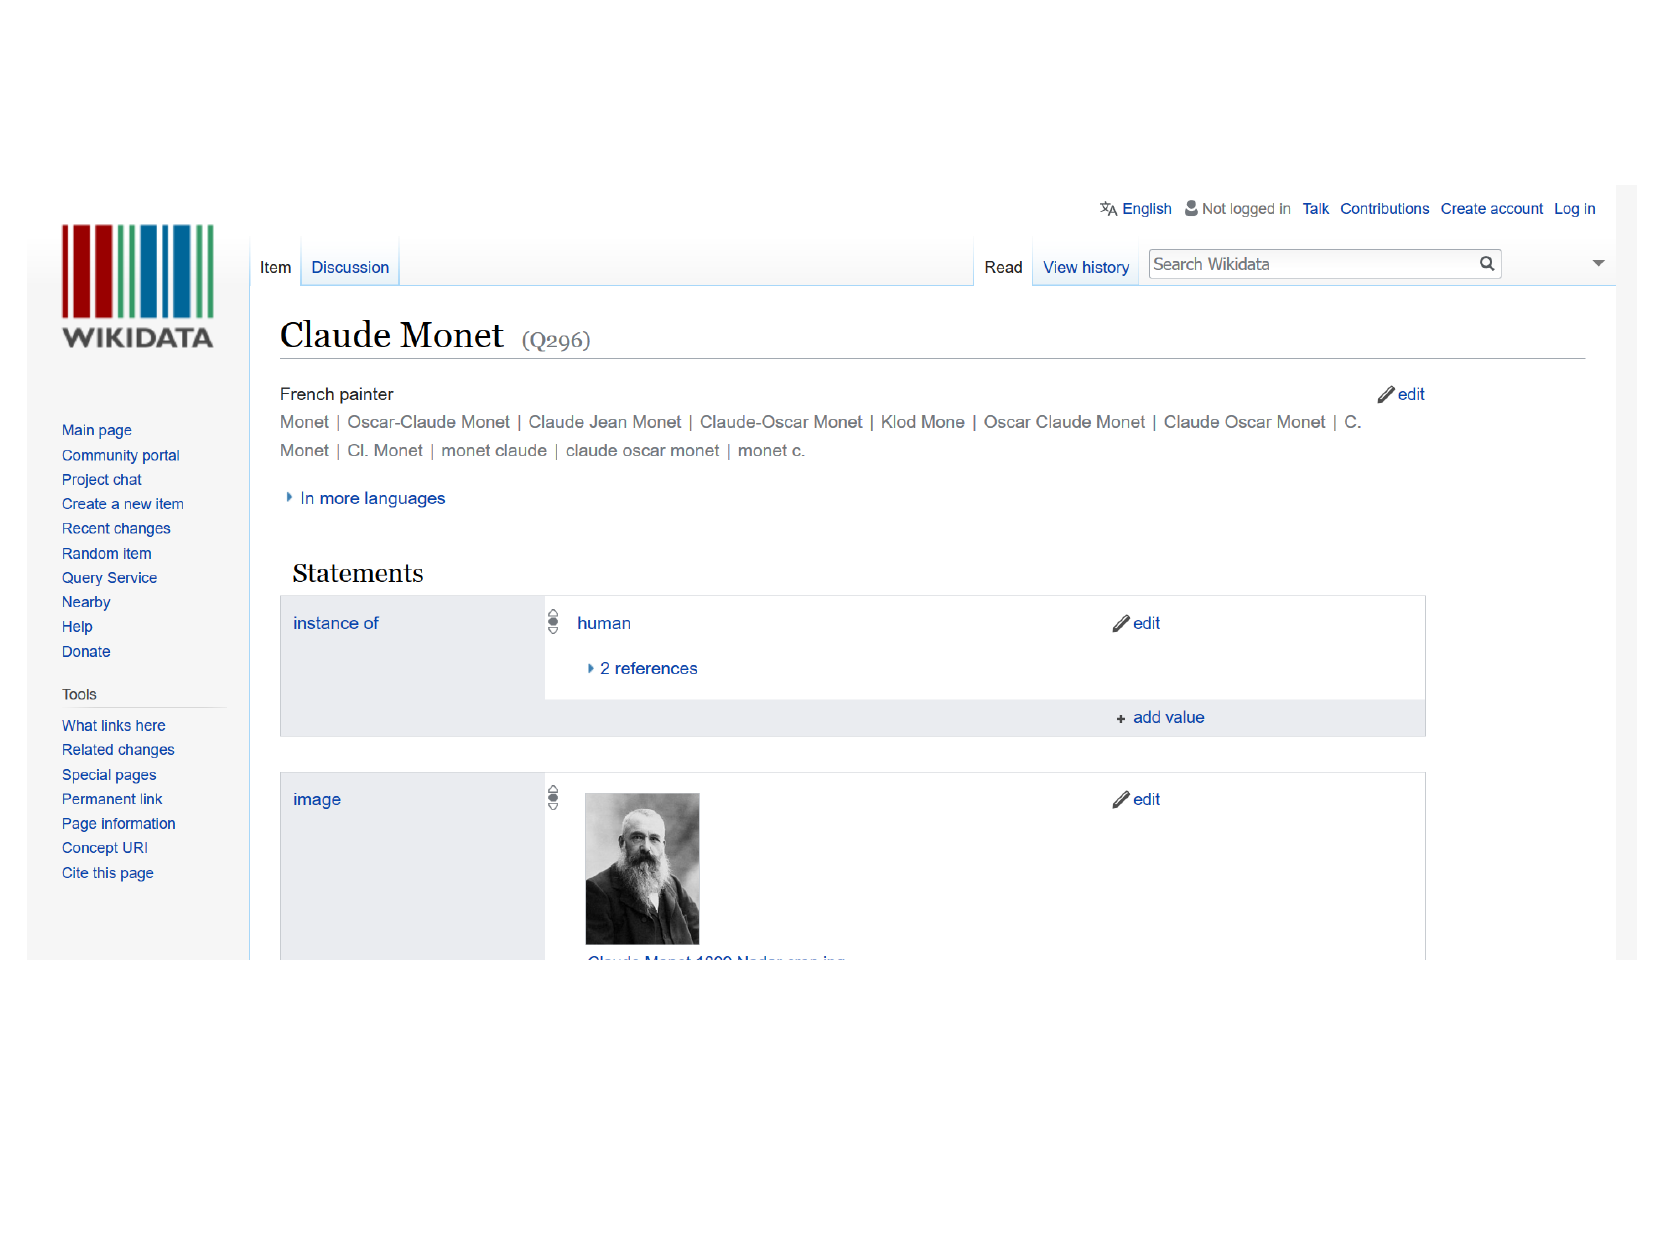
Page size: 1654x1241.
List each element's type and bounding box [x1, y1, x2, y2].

picture [27, 185, 1637, 960]
